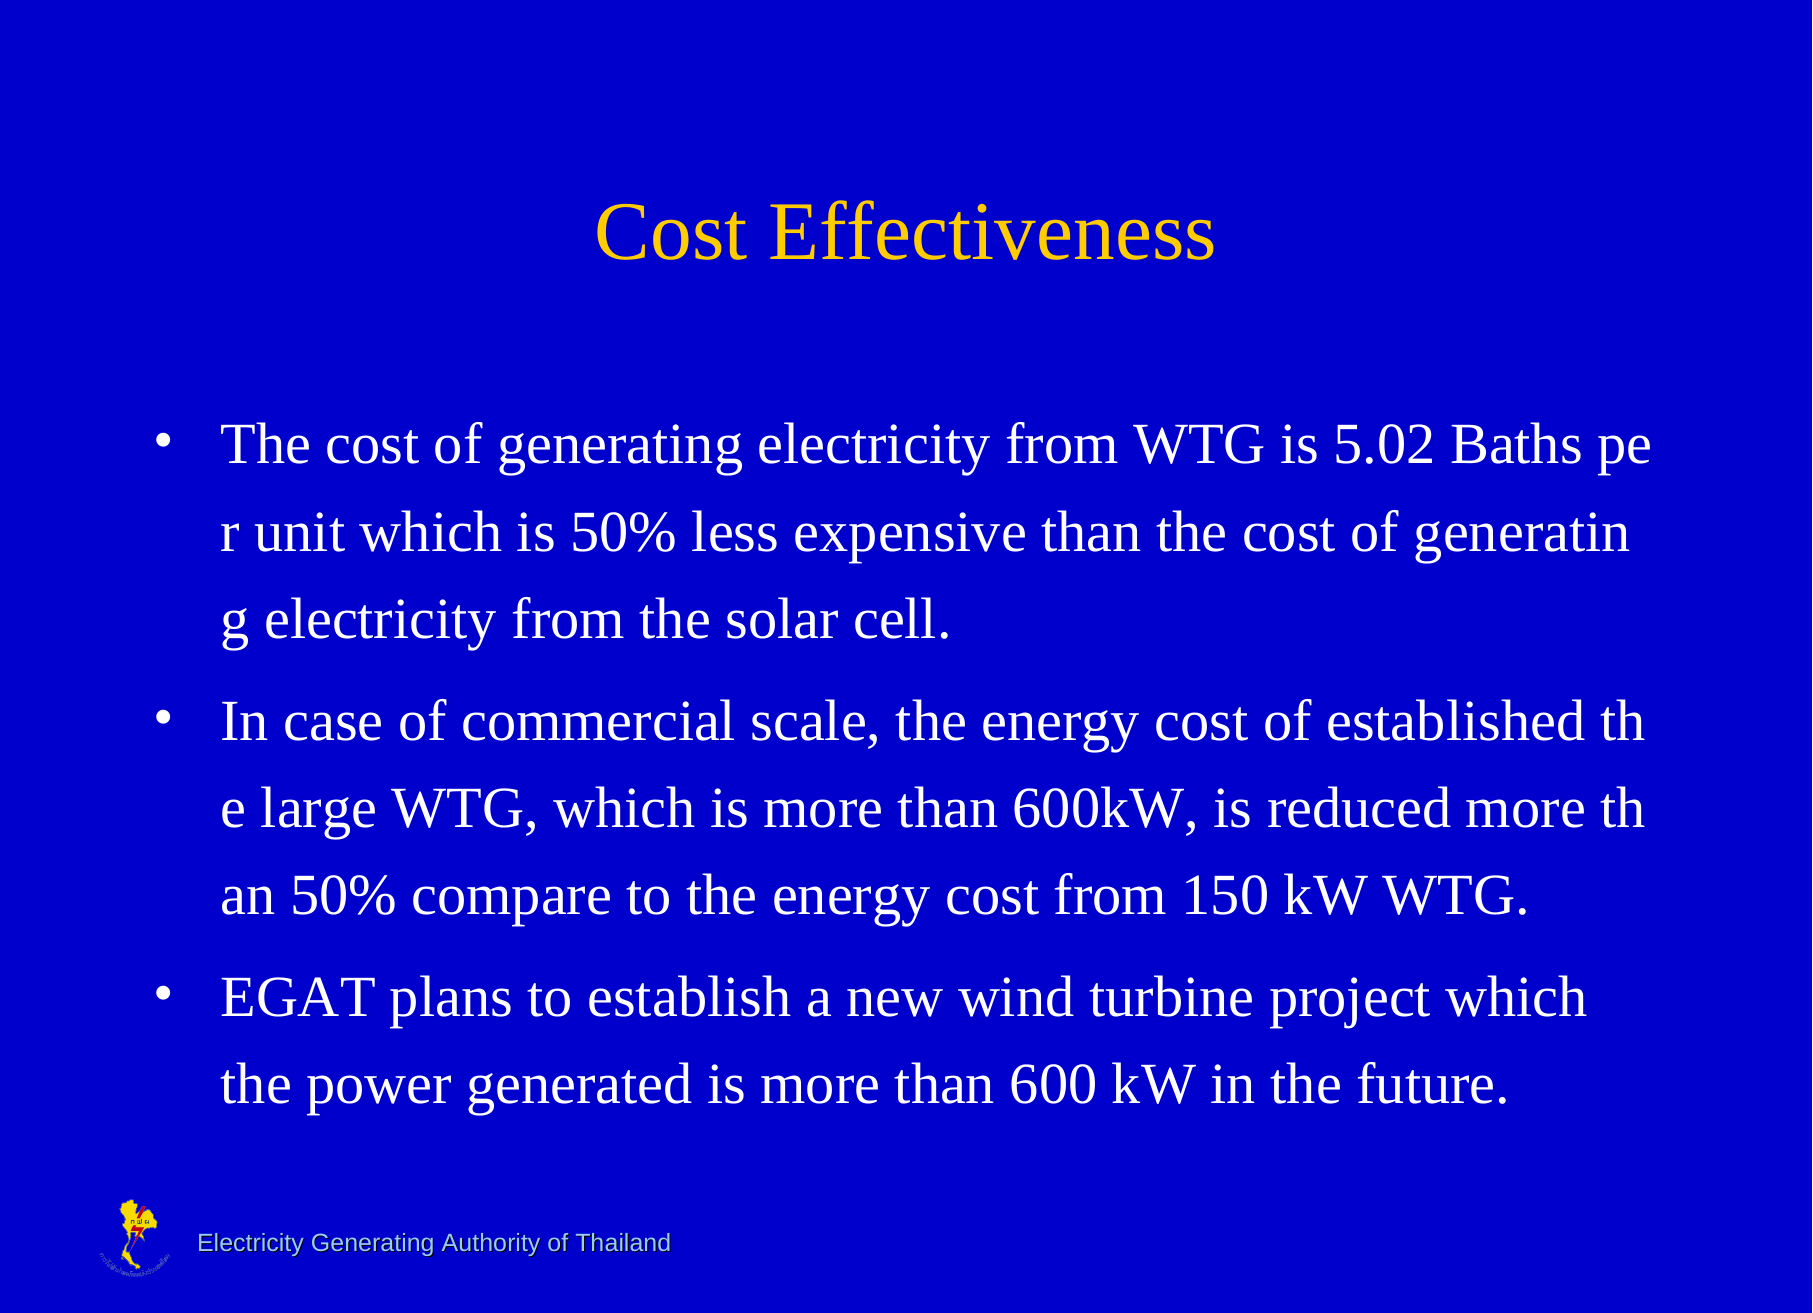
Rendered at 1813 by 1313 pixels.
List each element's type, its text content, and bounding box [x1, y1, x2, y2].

list The cost of generating electricity from WTG is 5.02 Baths per unit which is 50% less expensive than the cost of generating electricity from the solar cell. In case of commercial scale, the energy cost of established the large WTG, which is more than 600kW, is reduced more than 50% compare to the energy cost from 150 kW WTG. EGAT plans to establish a new wind turbine project which the power generated is more than 600 kW in the future. [135, 379, 1677, 1167]
title Cost Effectiveness [135, 116, 1677, 336]
picture [97, 1197, 172, 1280]
